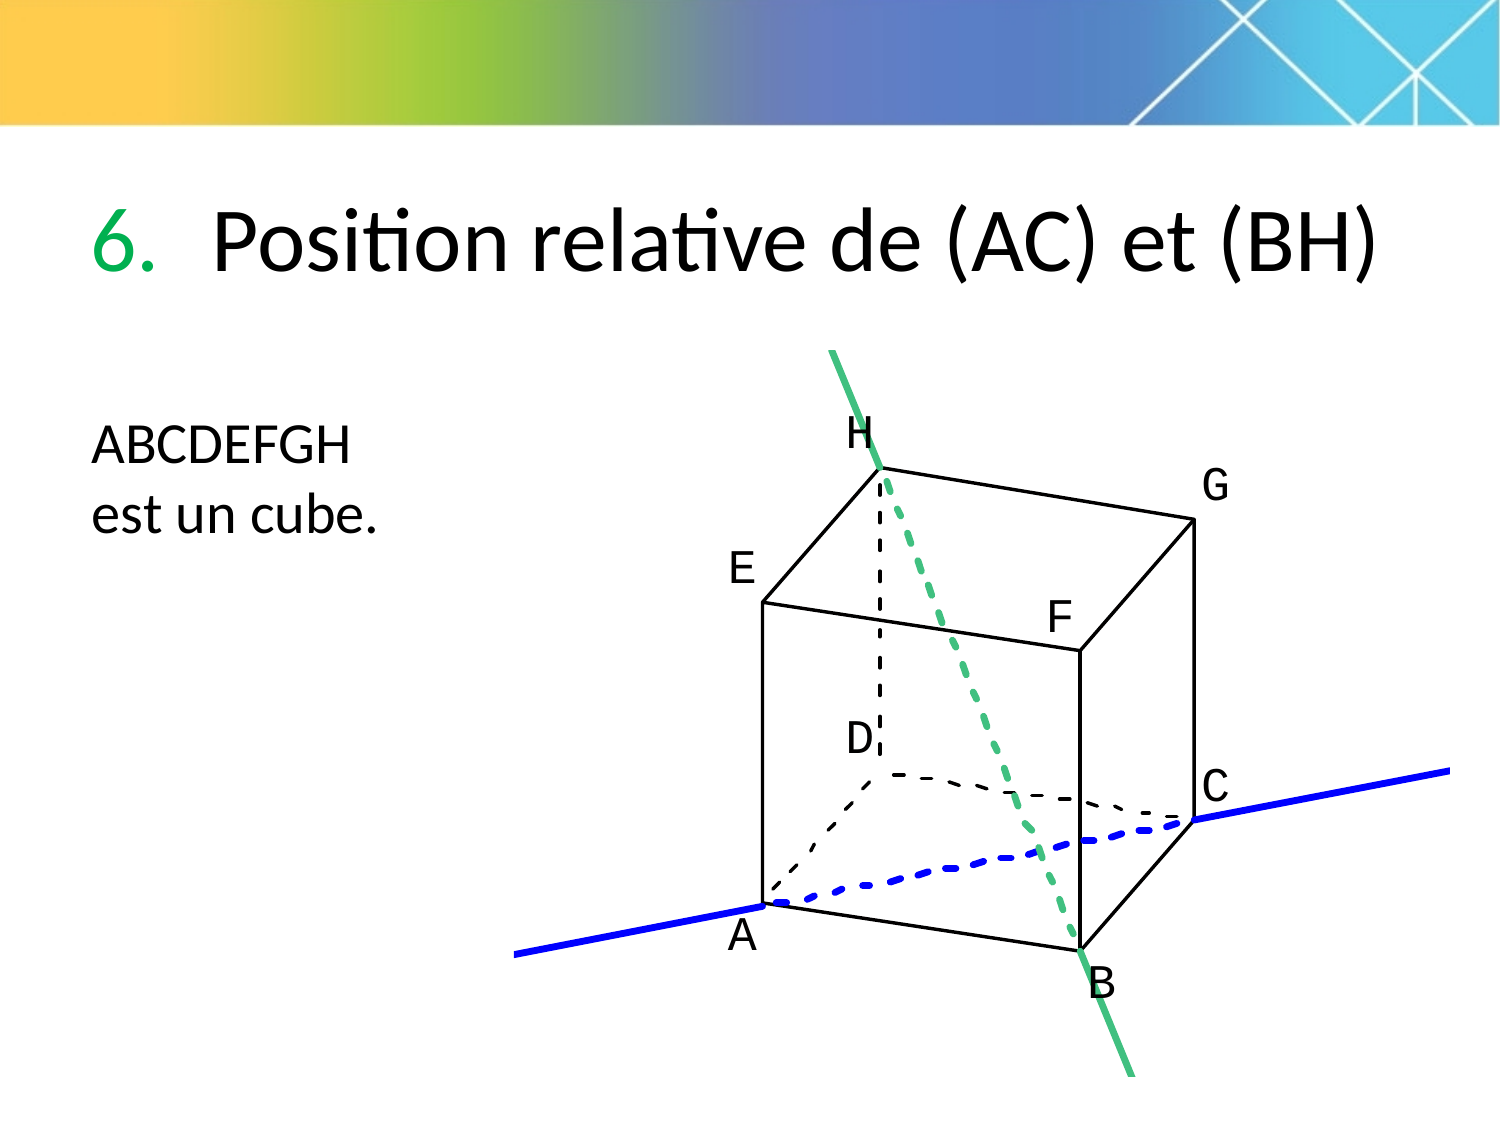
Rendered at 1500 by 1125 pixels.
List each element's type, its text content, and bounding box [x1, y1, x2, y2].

text_box ABCDEFGH est un cube. [76, 397, 431, 553]
title Position relative de (AC) et (BH) [75, 163, 1500, 305]
picture [513, 350, 1450, 1077]
picture [0, 0, 1500, 127]
